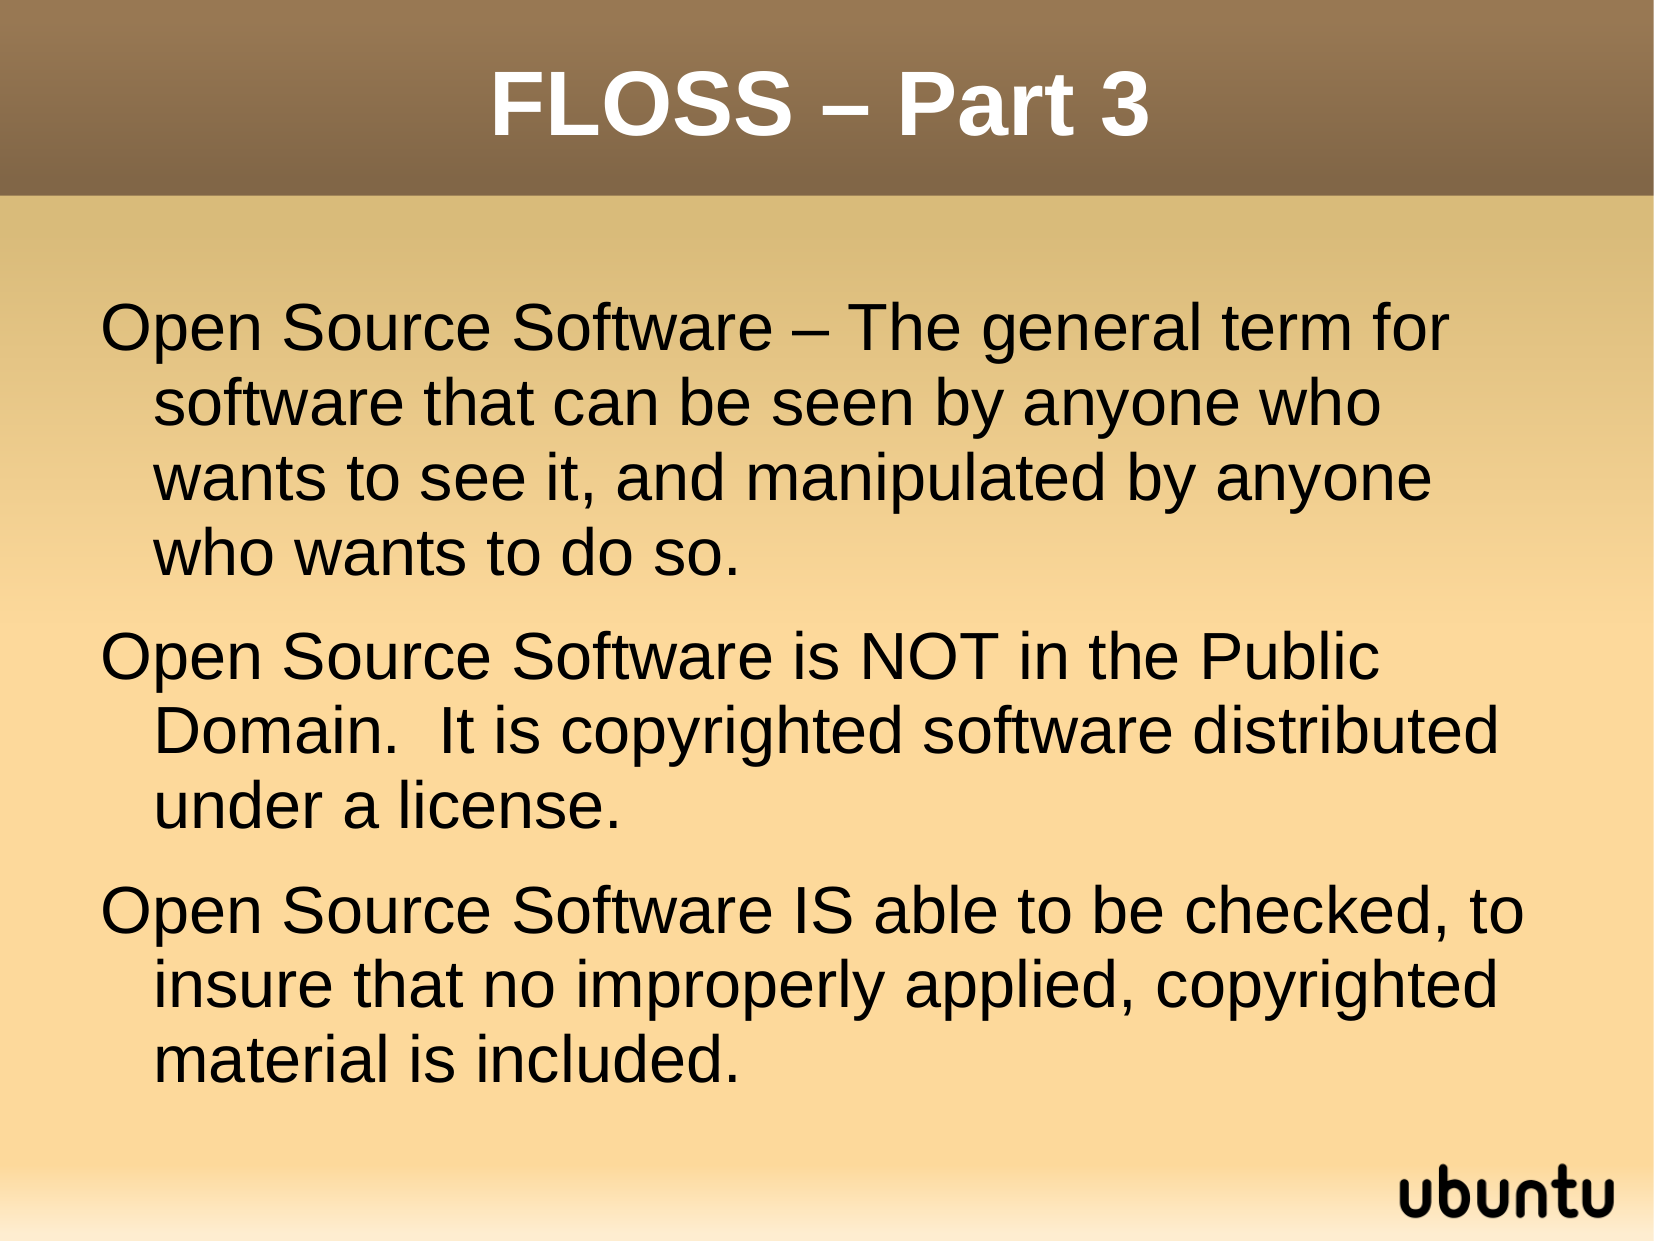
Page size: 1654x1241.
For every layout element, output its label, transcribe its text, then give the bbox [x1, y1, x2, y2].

list Open Source Software – The general term for software that can be seen by anyone who wants to see it, and manipulated by anyone who wants to do so. Open Source Software is NOT in the Public Domain. It is copyrighted software distributed under a license. Open Source Software IS able to be checked, to insure that no improperly applied, copyrighted material is included. [82, 290, 1571, 1097]
picture [0, 0, 1654, 1241]
title FLOSS – Part 3 [76, 7, 1565, 200]
